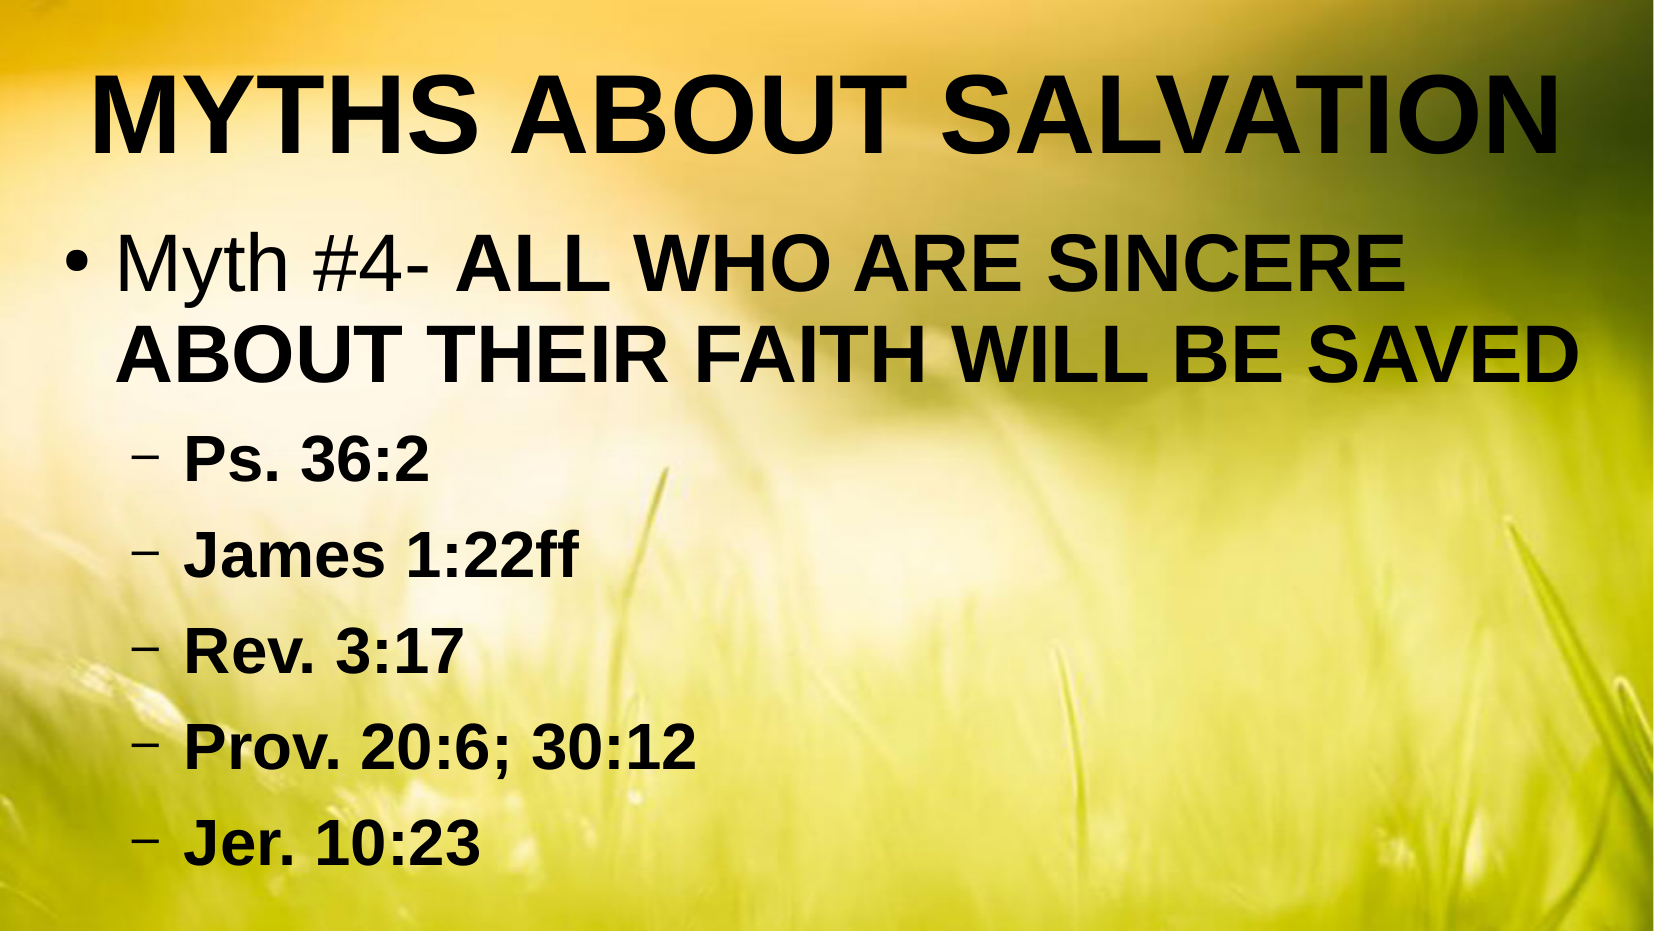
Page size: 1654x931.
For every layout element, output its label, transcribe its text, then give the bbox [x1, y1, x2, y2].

picture [0, 0, 1654, 931]
title MYTHS ABOUT SALVATION [82, 37, 1571, 193]
list Myth #4- ALL WHO ARE SINCERE ABOUT THEIR FAITH WILL BE SAVED Ps. 36:2 James 1:22ff Rev. 3:17 Prov. 20:6; 30:12 Jer. 10:23 [45, 217, 1621, 886]
